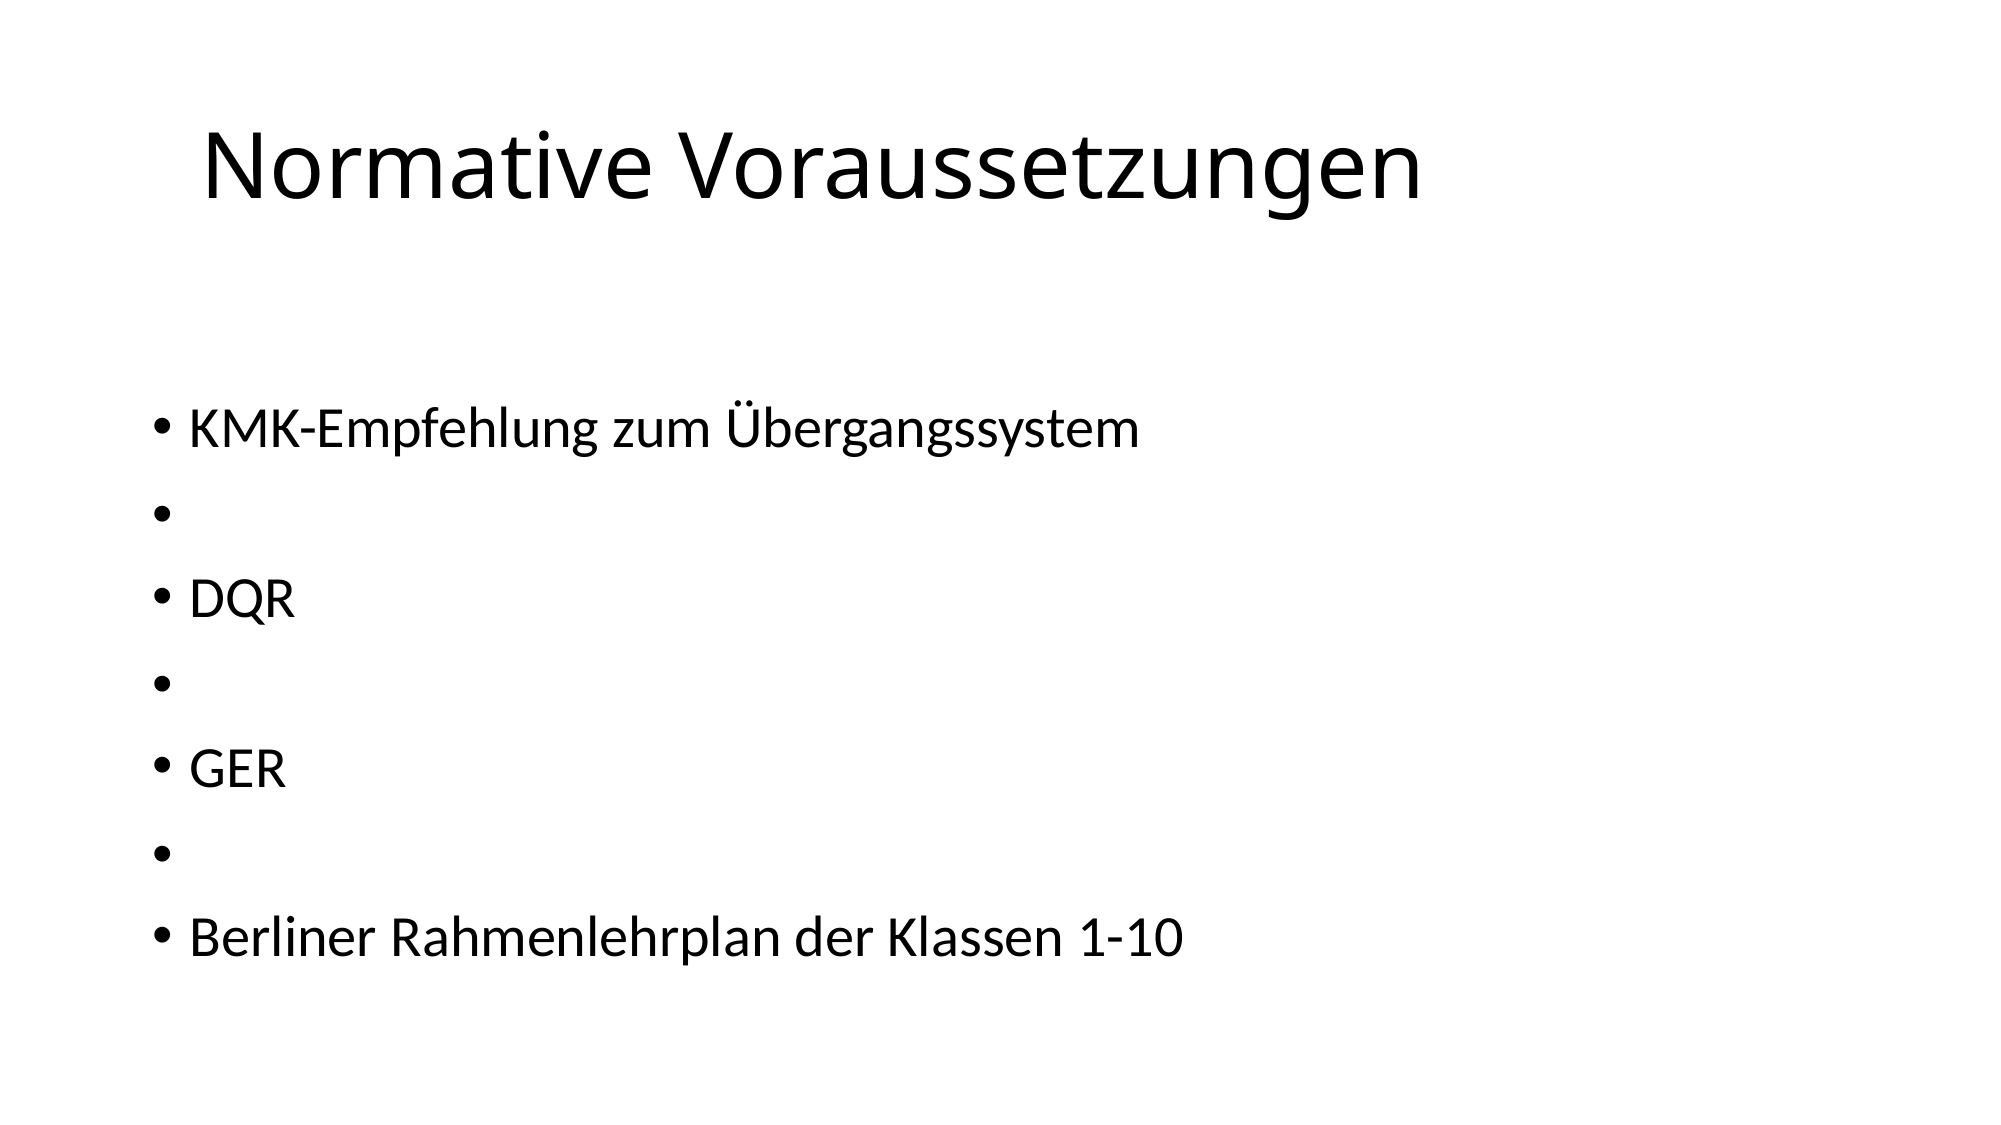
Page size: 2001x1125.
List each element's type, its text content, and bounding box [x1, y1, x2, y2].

title Normative Voraussetzungen [137, 59, 1863, 278]
list KMK-Empfehlung zum Übergangssystem DQR GER Berliner Rahmenlehrplan der Klassen 1-10 [137, 299, 1863, 1014]
